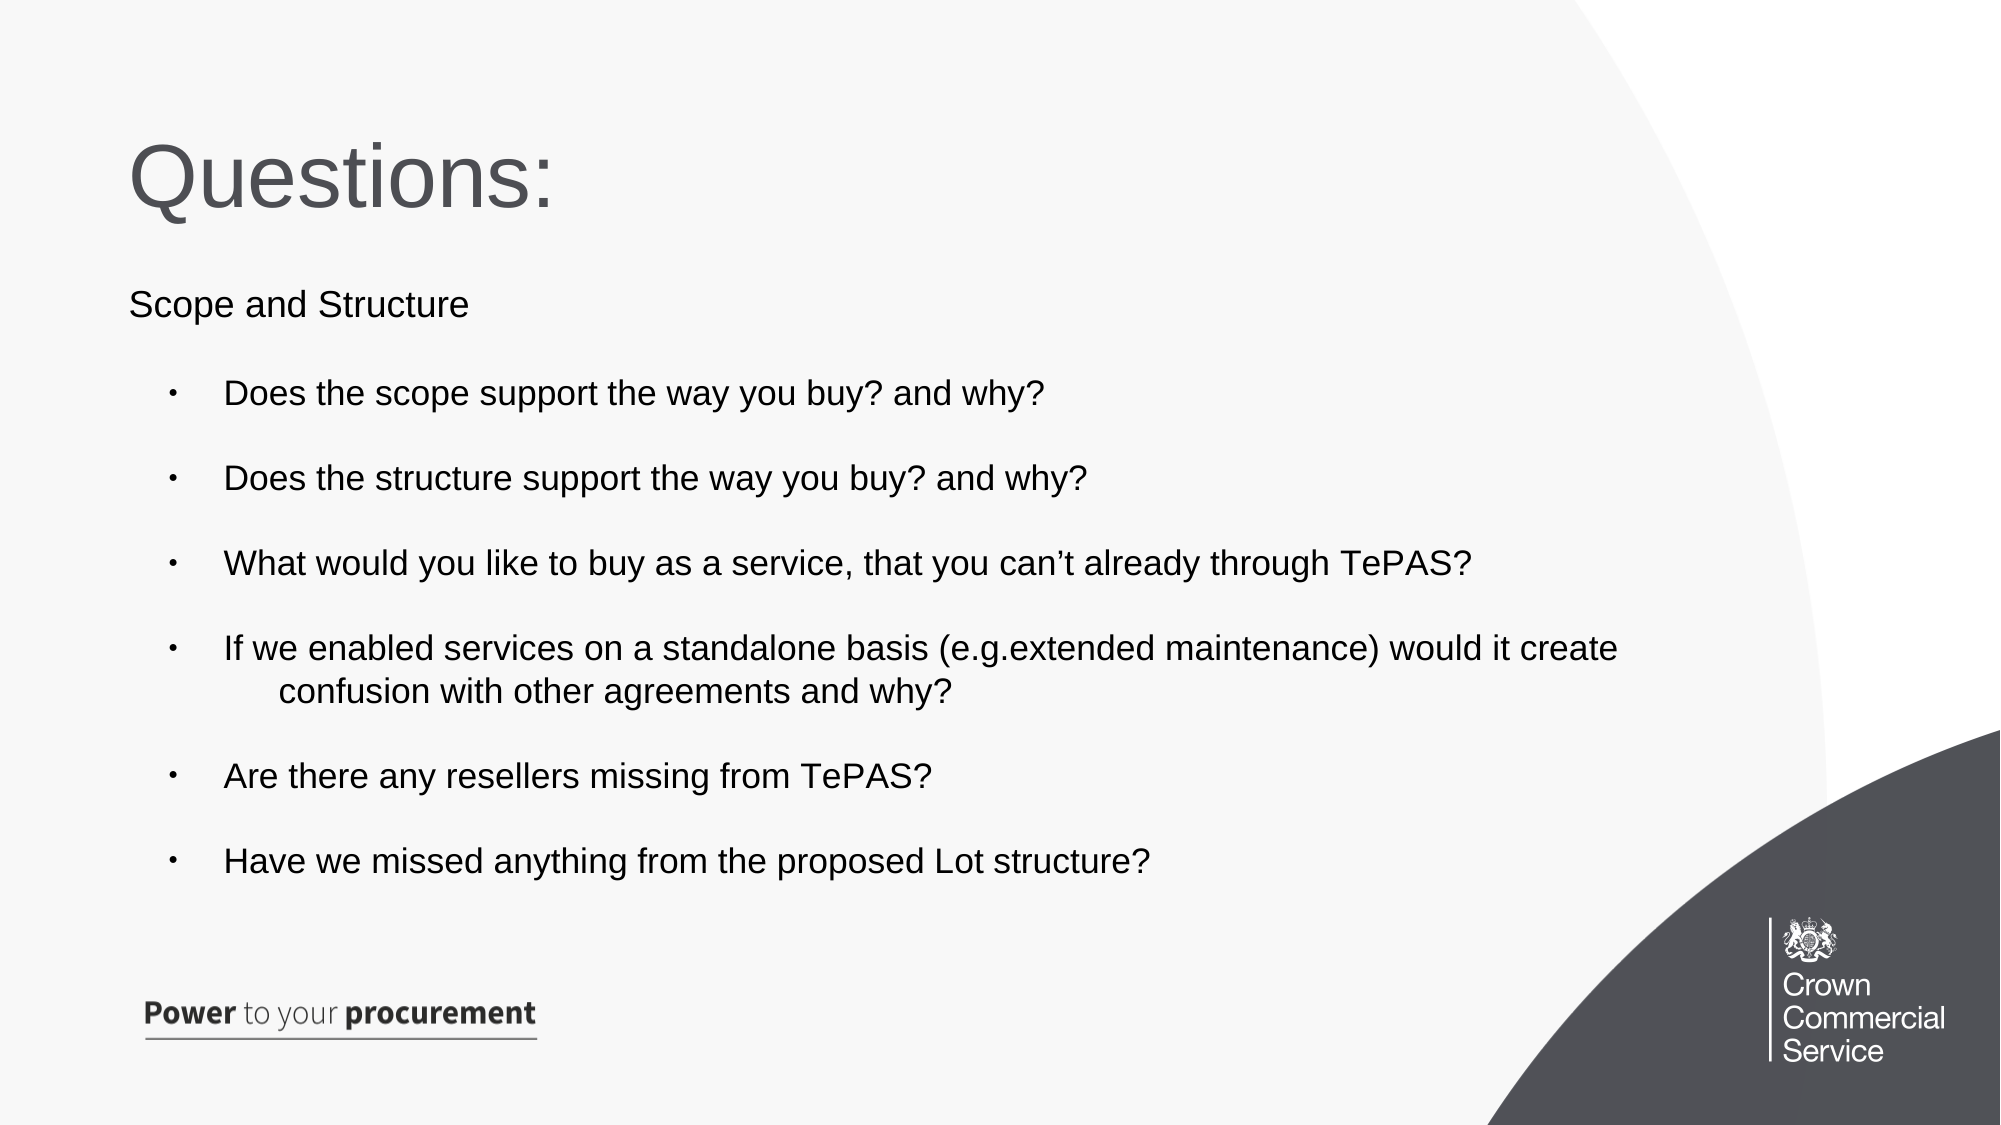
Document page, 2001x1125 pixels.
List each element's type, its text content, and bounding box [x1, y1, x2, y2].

title Questions: [128, 118, 1922, 257]
subtitle Scope and Structure Does the scope support the way you buy? and why? Does the structure support the way you buy? and why? What would you like to buy as a service, that you can’t already through TePAS? If we enabled services on a standalone basis (e.g.extended maintenance) would it create confusion with other agreements and why? Are there any resellers missing from TePAS? Have we missed anything from the proposed Lot structure? [128, 280, 1726, 956]
